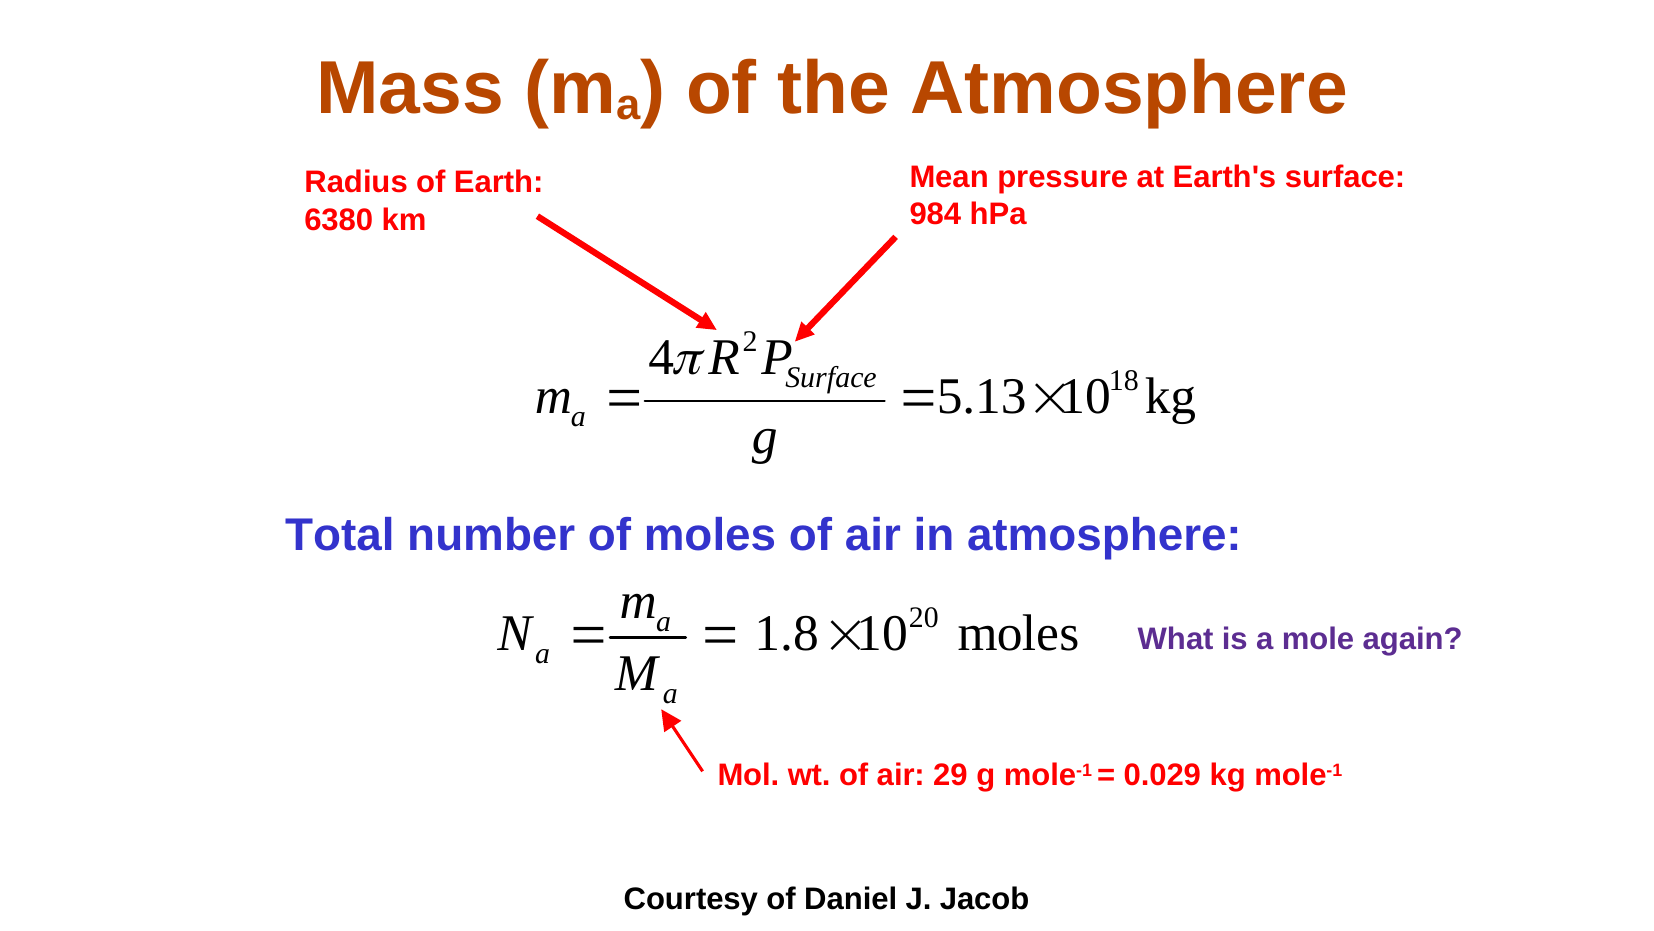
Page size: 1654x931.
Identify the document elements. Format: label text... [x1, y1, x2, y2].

chart [527, 319, 1208, 477]
text_box Radius of Earth: 6380 km [289, 154, 559, 245]
text_box Courtesy of Daniel J. Jacob [608, 870, 1045, 924]
text_box Mass (ma) of the Atmosphere [269, 44, 1396, 132]
chart [487, 568, 1089, 715]
text_box What is a mole again? [1122, 611, 1501, 664]
text_box Mean pressure at Earth's surface: 984 hPa [894, 148, 1421, 239]
text_box Mol. wt. of air: 29 g mole-1 = 0.029 kg mole-1 [702, 746, 1358, 800]
text_box Total number of moles of air in atmosphere: [270, 497, 1258, 568]
